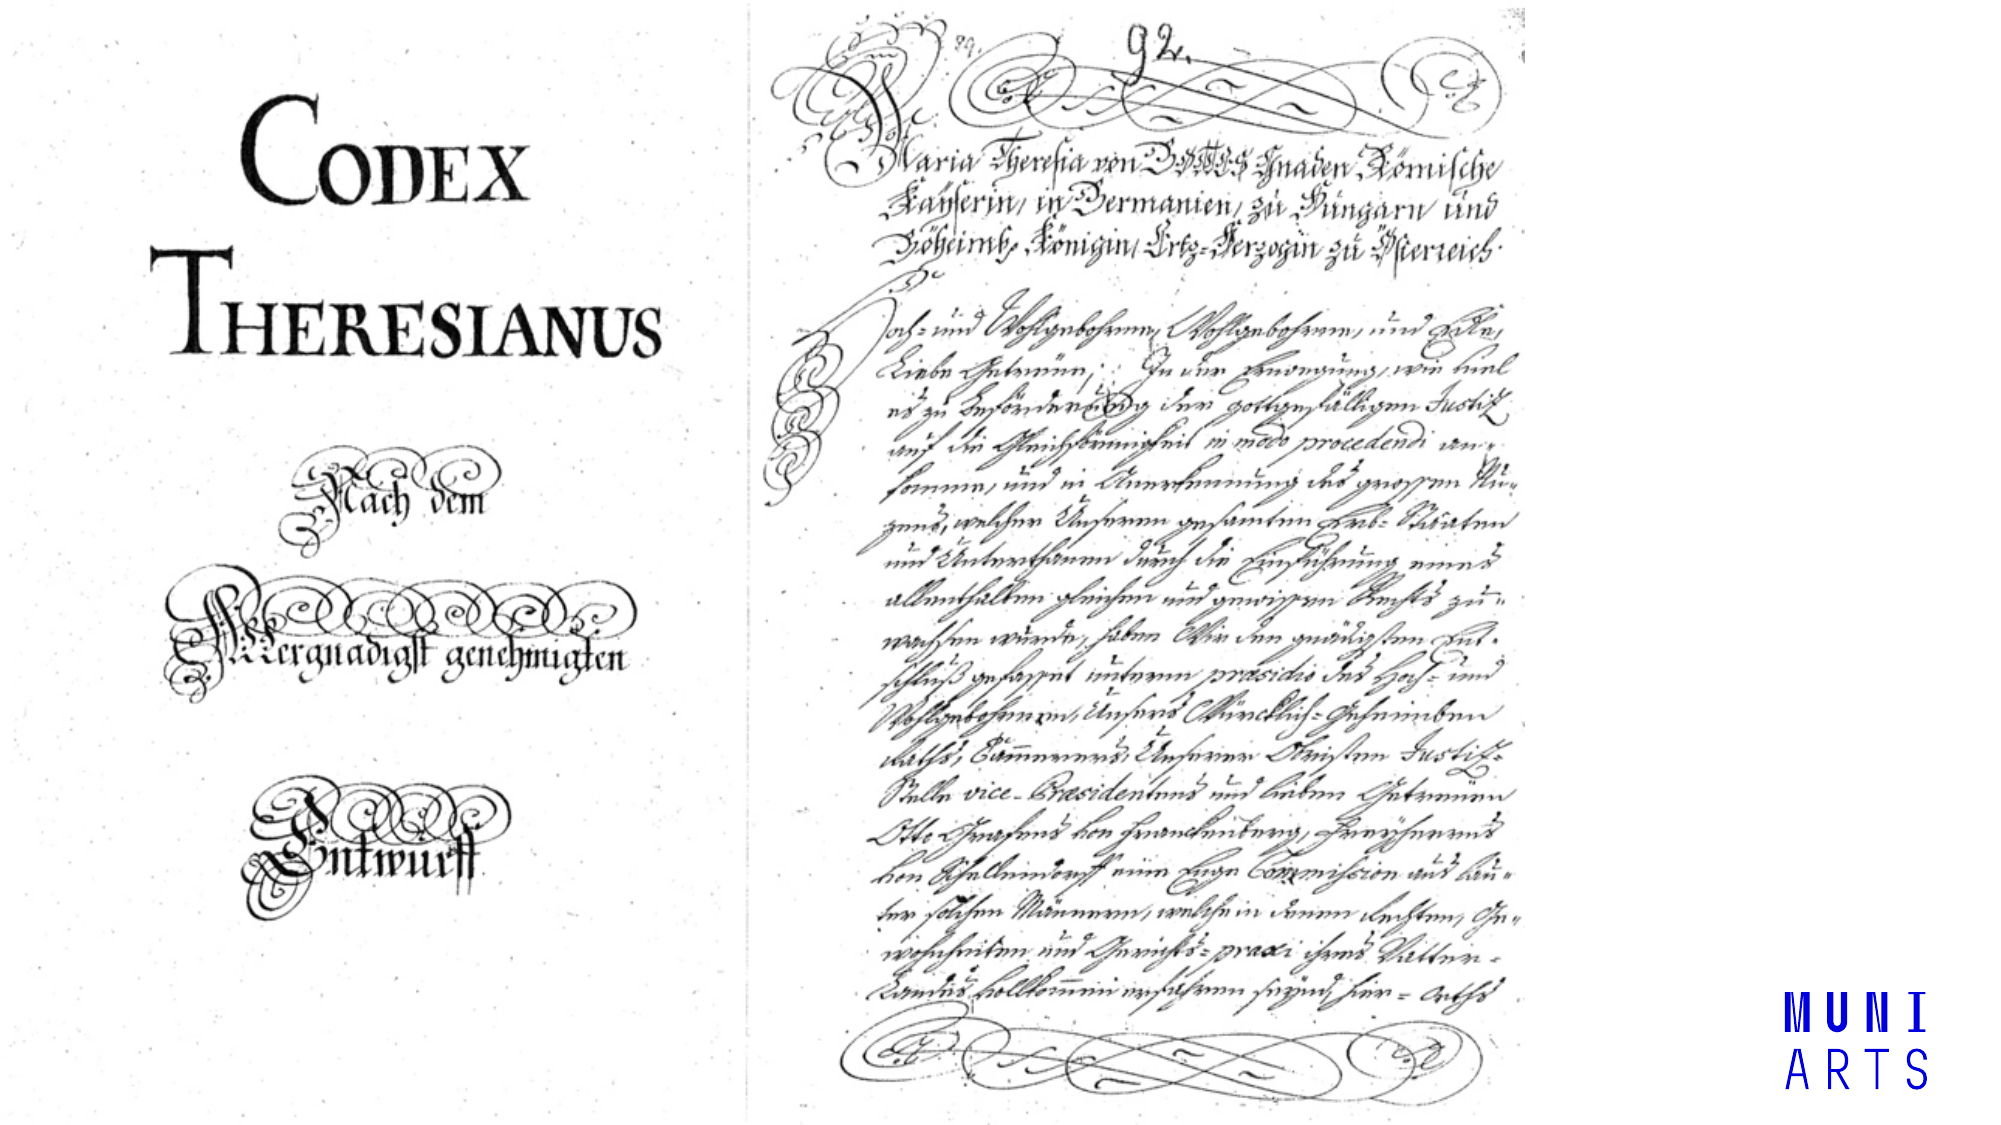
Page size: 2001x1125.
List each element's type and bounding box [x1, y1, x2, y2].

picture [0, 0, 1525, 1125]
